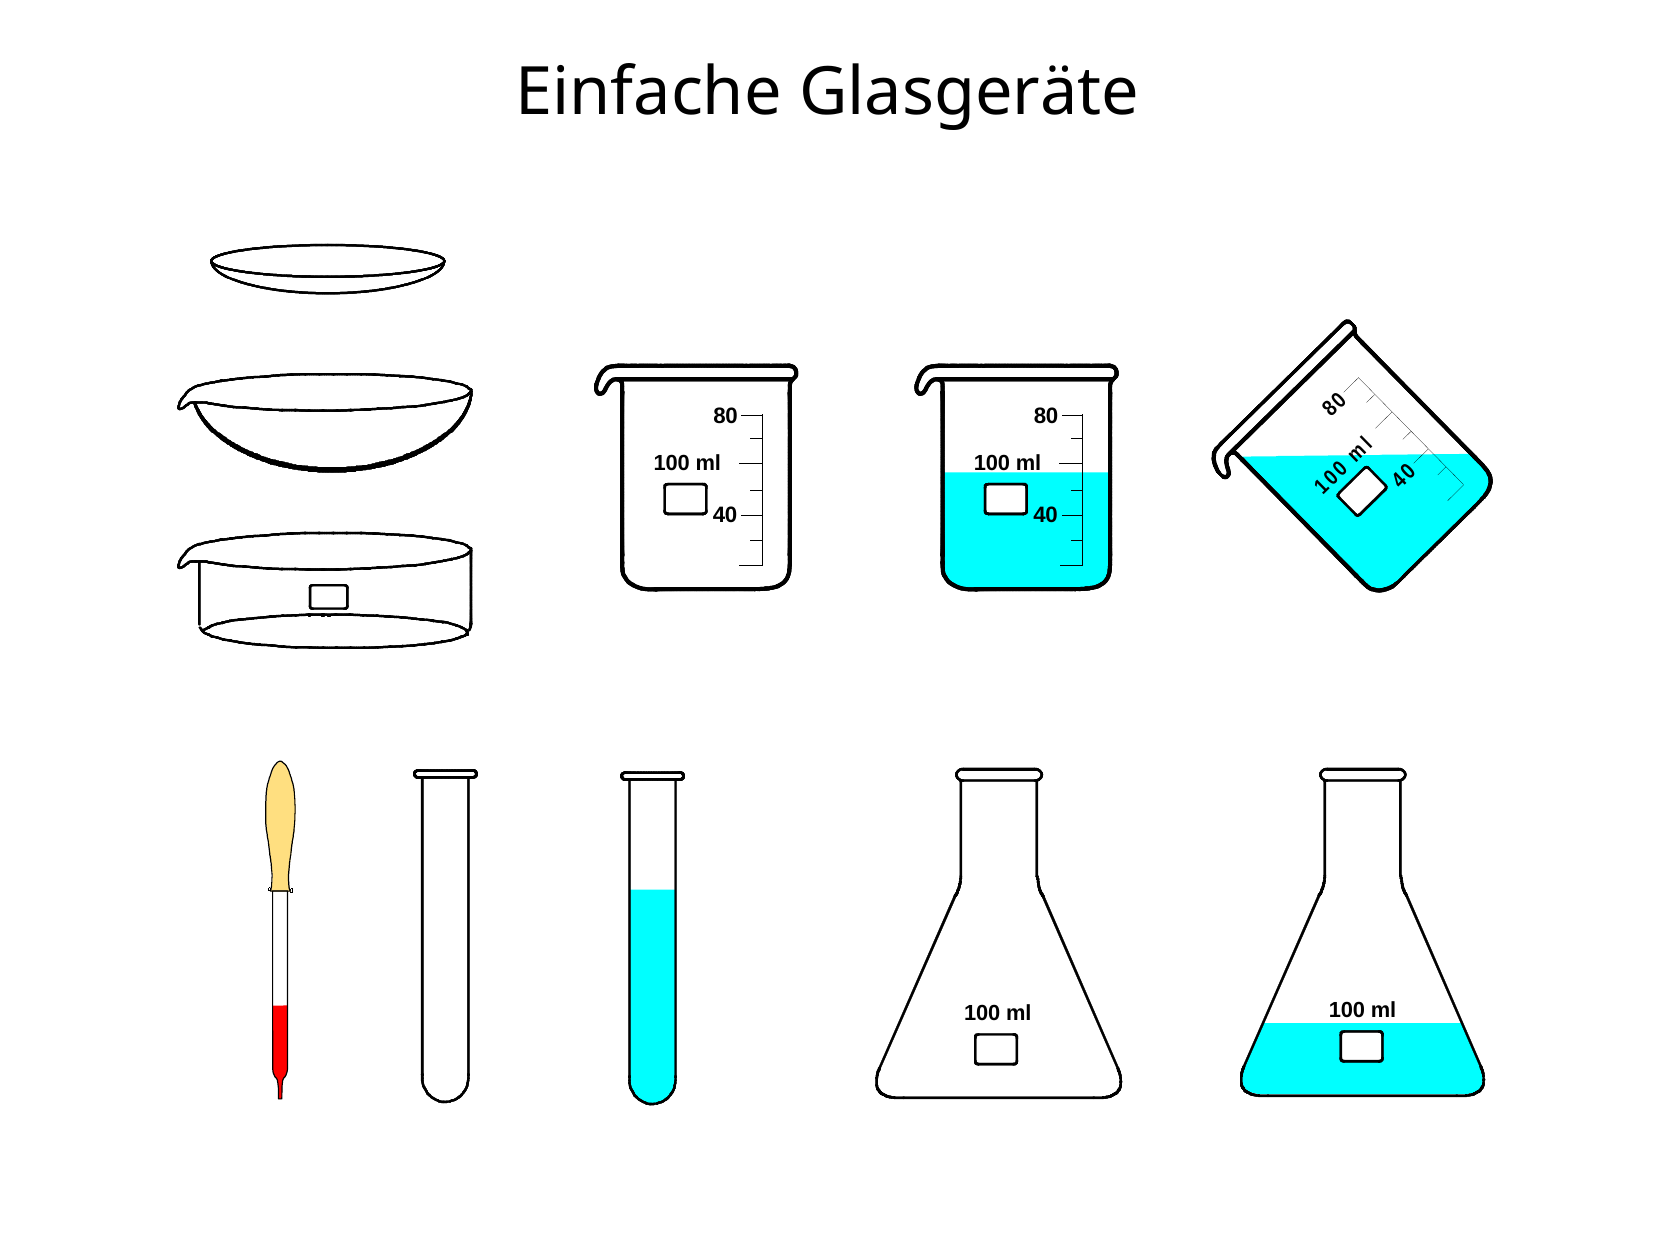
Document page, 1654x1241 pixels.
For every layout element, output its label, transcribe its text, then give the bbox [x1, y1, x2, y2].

text_box 100 ml [1320, 997, 1405, 1023]
text_box 40 [710, 501, 740, 527]
text_box [1240, 767, 1486, 1097]
picture [1203, 317, 1506, 621]
text_box 40 [1031, 501, 1060, 527]
text_box 80 [1030, 403, 1062, 429]
text_box [177, 373, 473, 473]
text_box 100 ml [965, 450, 1051, 475]
picture [620, 771, 686, 1106]
picture [210, 243, 447, 296]
text_box 100 ml [644, 450, 730, 475]
text_box [915, 364, 1118, 591]
text_box 100 ml [955, 1000, 1041, 1026]
text_box [875, 767, 1123, 1099]
text_box [594, 364, 798, 591]
picture [412, 769, 479, 1104]
text_box [266, 761, 296, 892]
text_box 80 [710, 403, 741, 429]
picture [177, 531, 473, 650]
title Einfache Glasgeräte [121, 29, 1534, 148]
text_box [272, 1005, 288, 1100]
